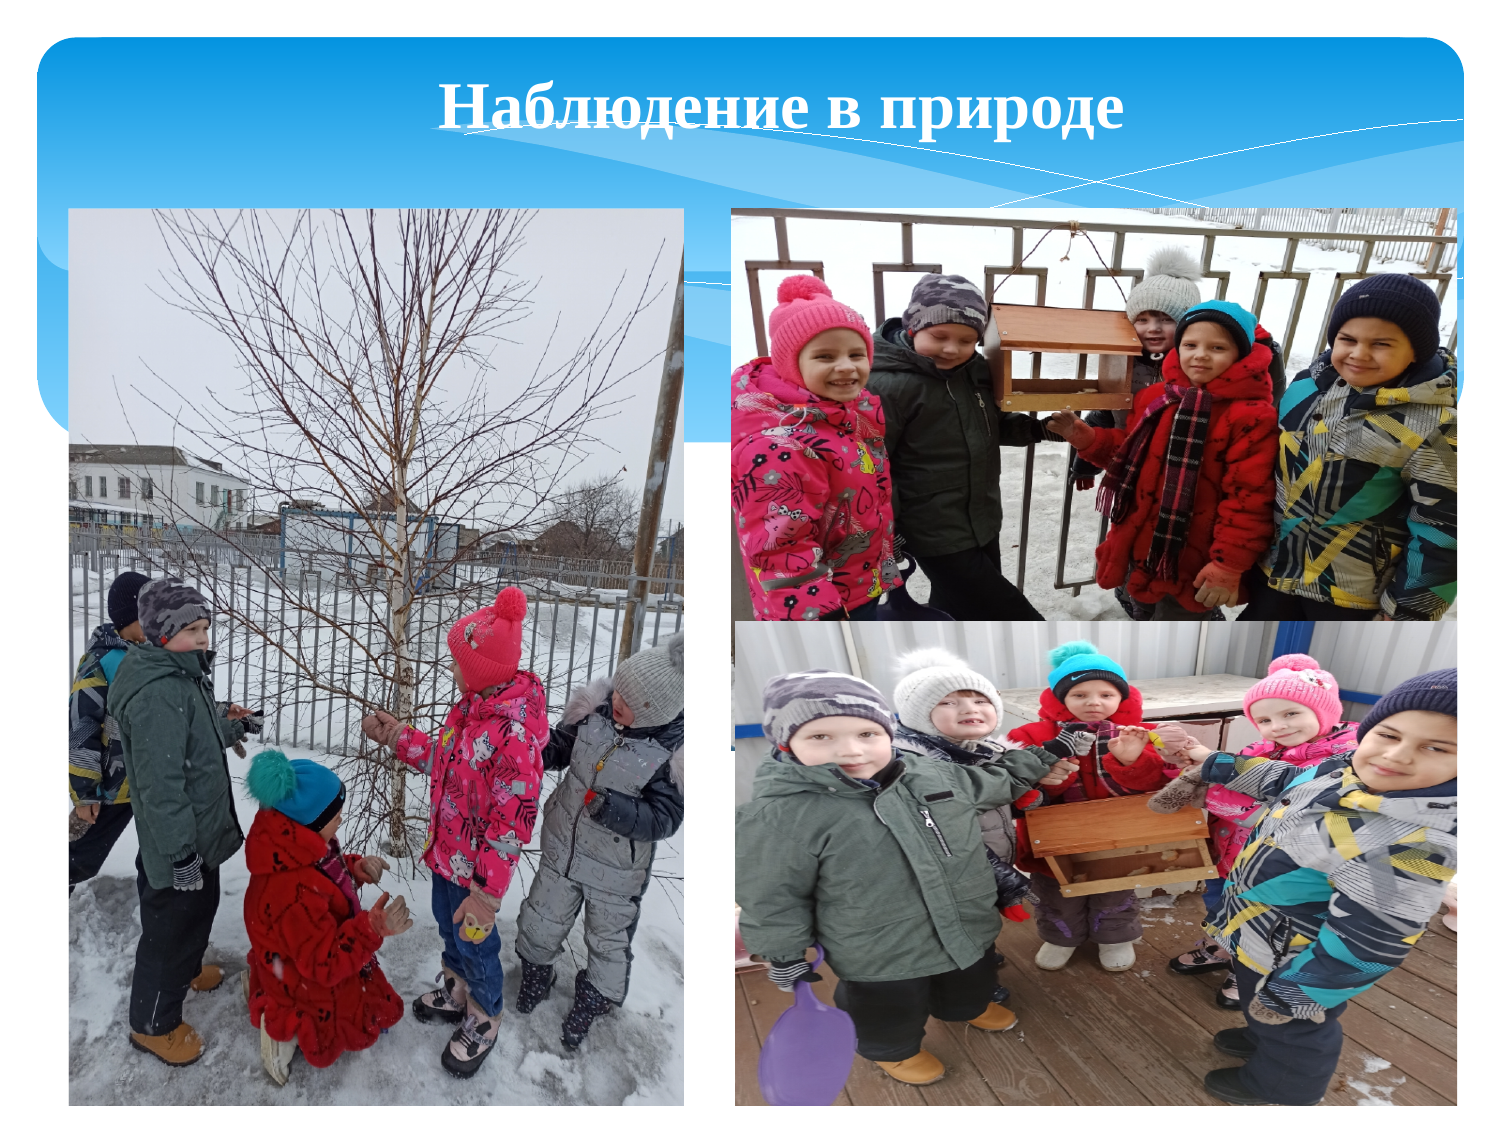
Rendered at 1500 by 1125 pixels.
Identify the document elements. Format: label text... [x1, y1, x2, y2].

picture [68, 208, 684, 1106]
picture [730, 208, 1458, 1106]
title Наблюдение в природе [107, 54, 1458, 243]
